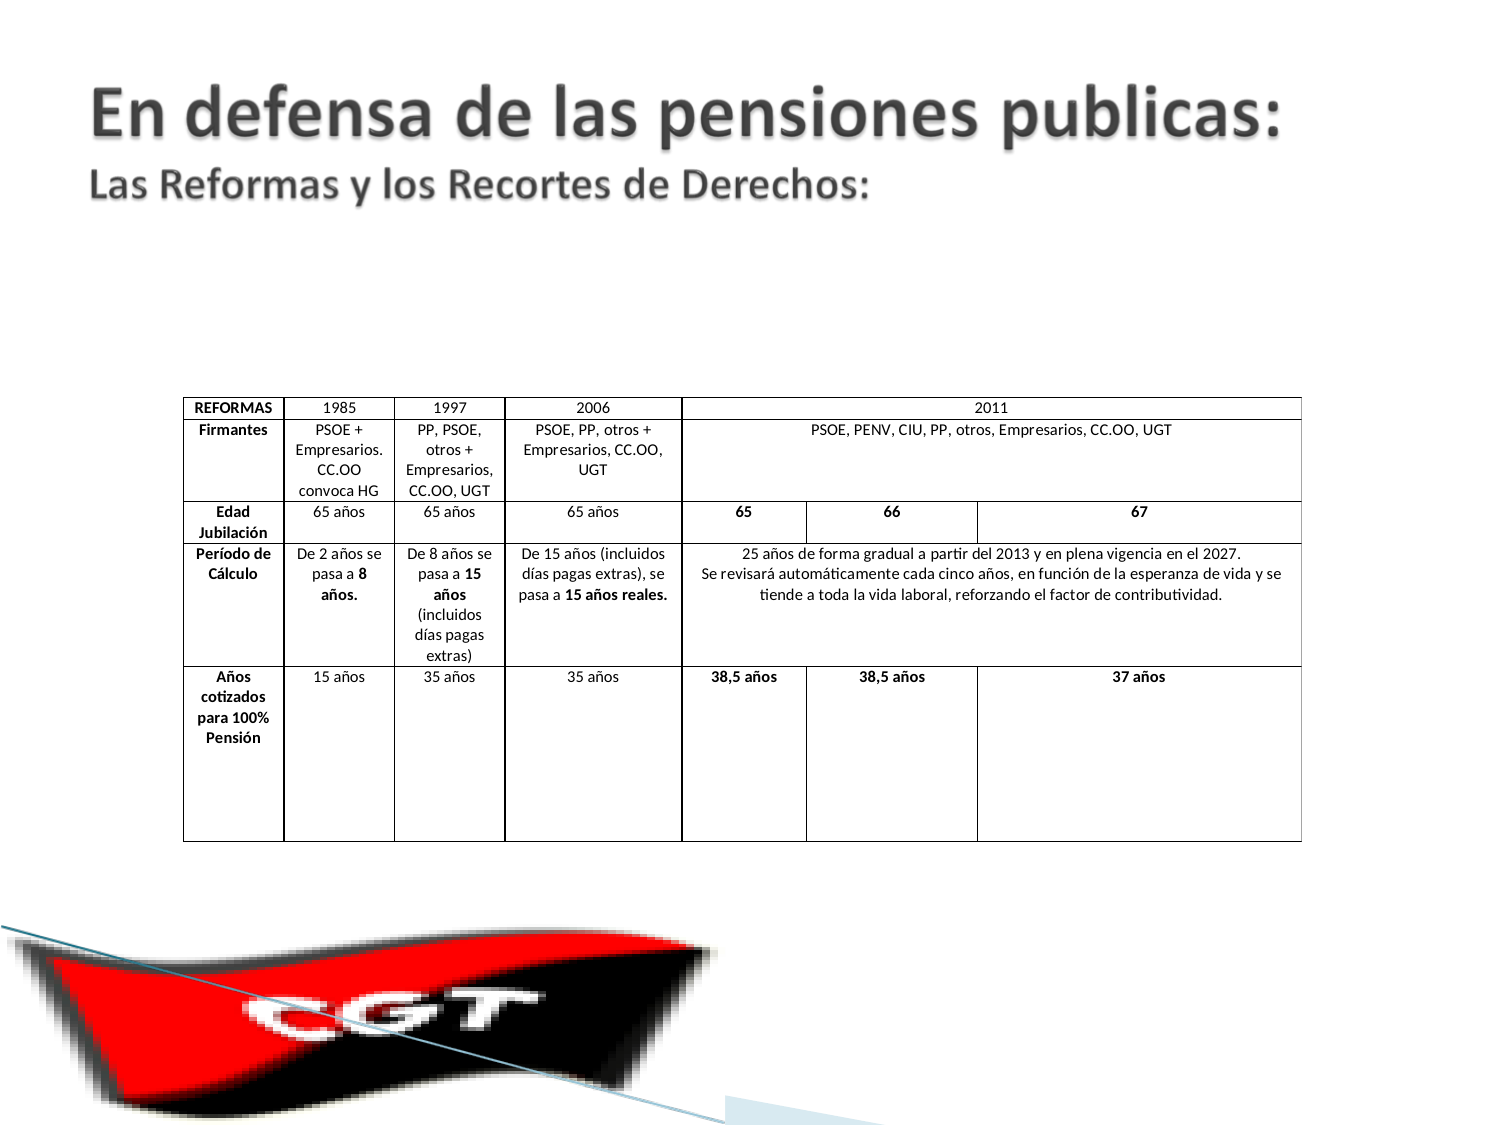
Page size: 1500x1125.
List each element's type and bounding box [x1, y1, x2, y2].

picture [36, 38, 1427, 235]
picture [0, 924, 726, 1125]
chart [183, 397, 1302, 1066]
